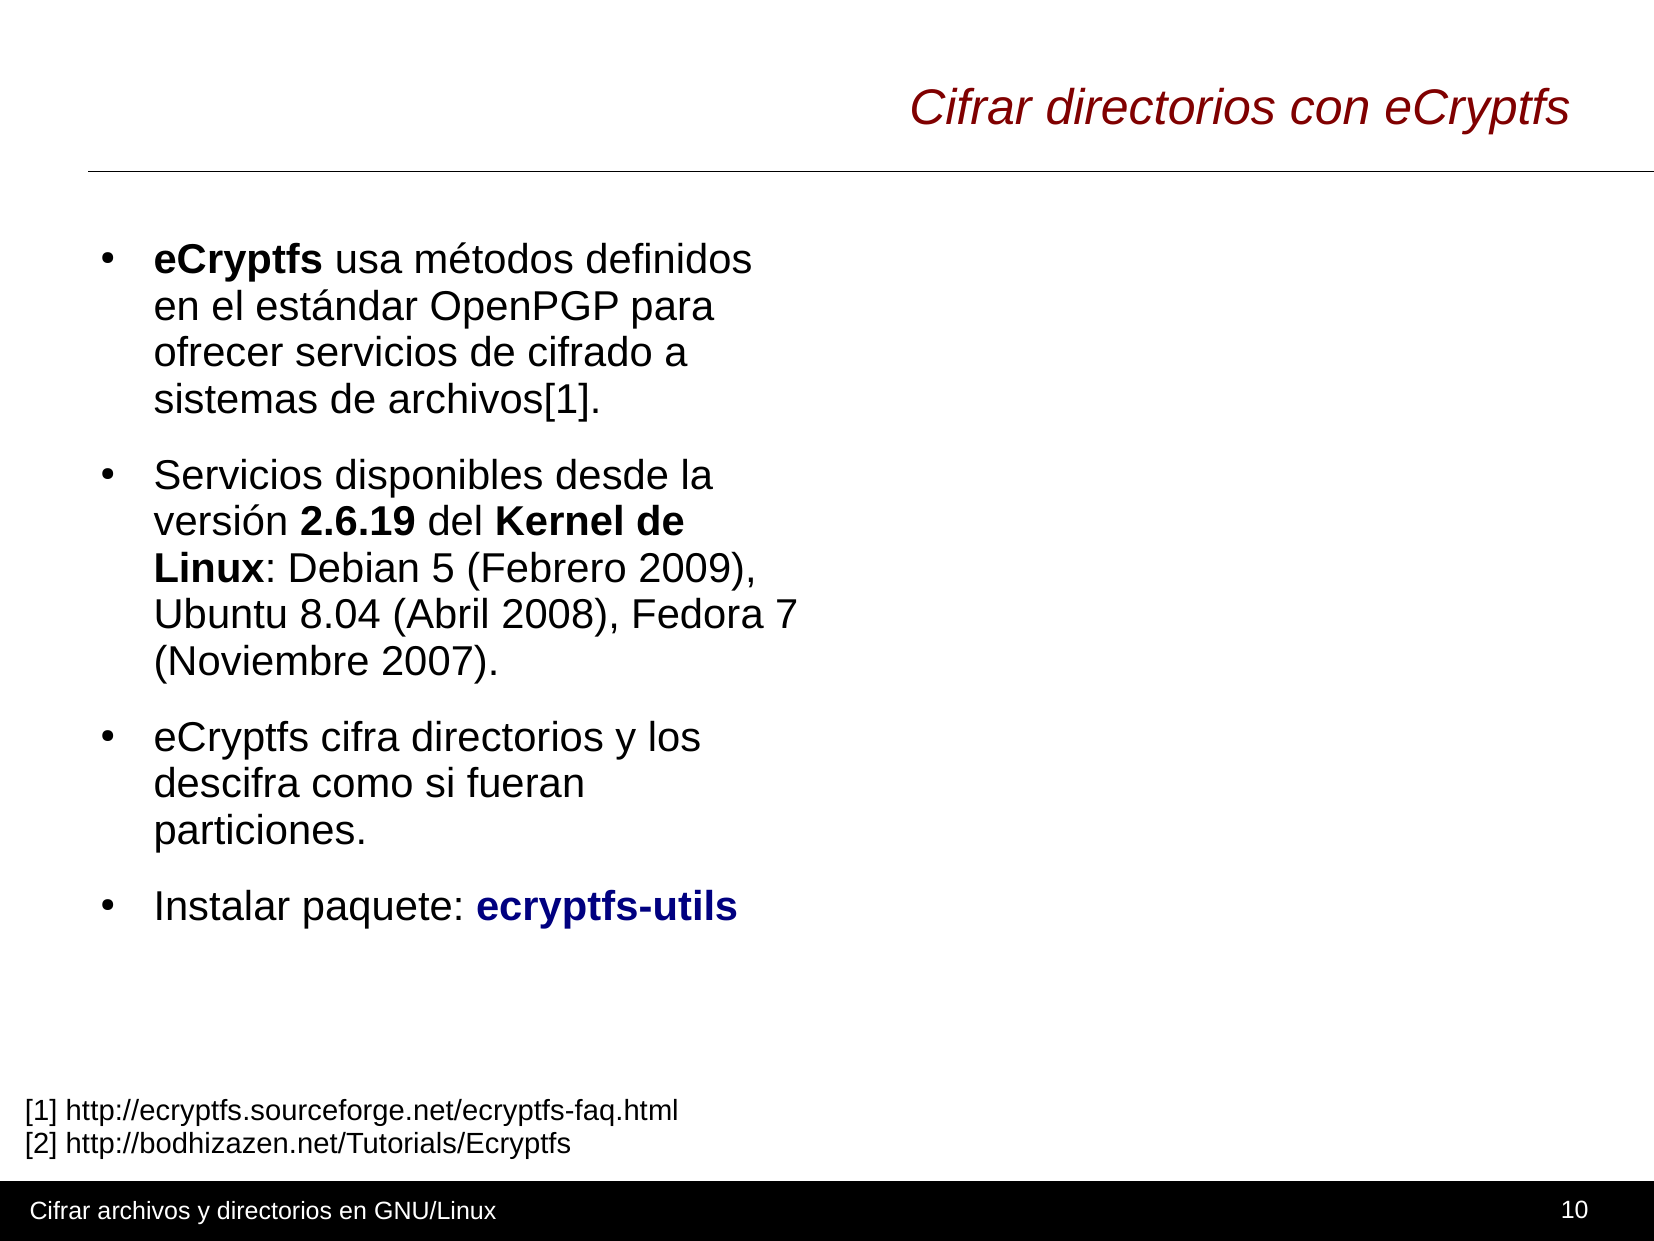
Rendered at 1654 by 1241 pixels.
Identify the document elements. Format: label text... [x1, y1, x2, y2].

list eCryptfs usa métodos definidos en el estándar OpenPGP para ofrecer servicios de cifrado a sistemas de archivos[1]. Servicios disponibles desde la versión 2.6.19 del Kernel de Linux: Debian 5 (Febrero 2009), Ubuntu 8.04 (Abril 2008), Fedora 7 (Noviembre 2007). eCryptfs cifra directorios y los descifra como si fueran particiones. Instalar paquete: ecryptfs-utils [82, 236, 809, 1055]
text_box [1] http://ecryptfs.sourceforge.net/ecryptfs-faq.html [2] http://bodhizazen.net/Tutorials/Ecryptfs [10, 1086, 704, 1167]
title Cifrar directorios con eCryptfs [82, 67, 1571, 148]
